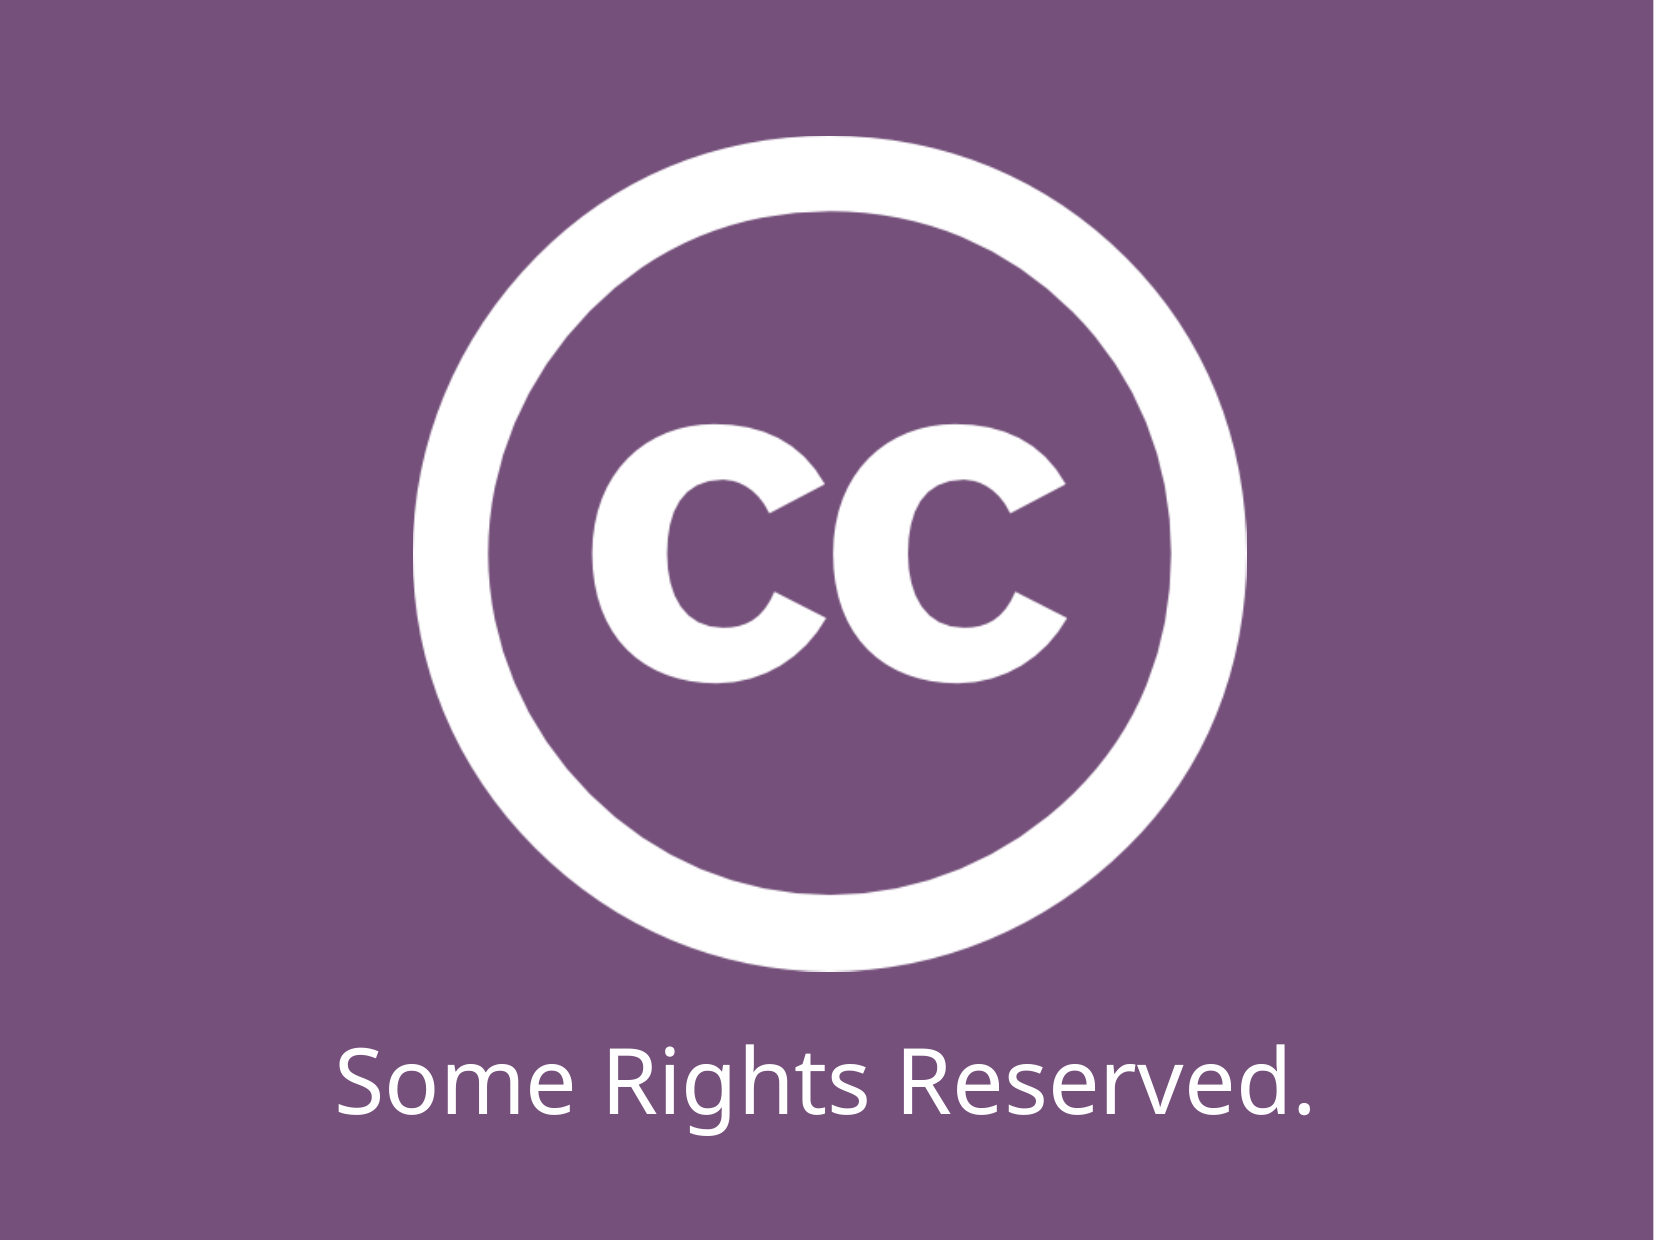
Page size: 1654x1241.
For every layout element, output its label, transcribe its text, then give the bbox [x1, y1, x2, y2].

title Some Rights Reserved. [82, 984, 1570, 1177]
picture [413, 136, 1247, 972]
